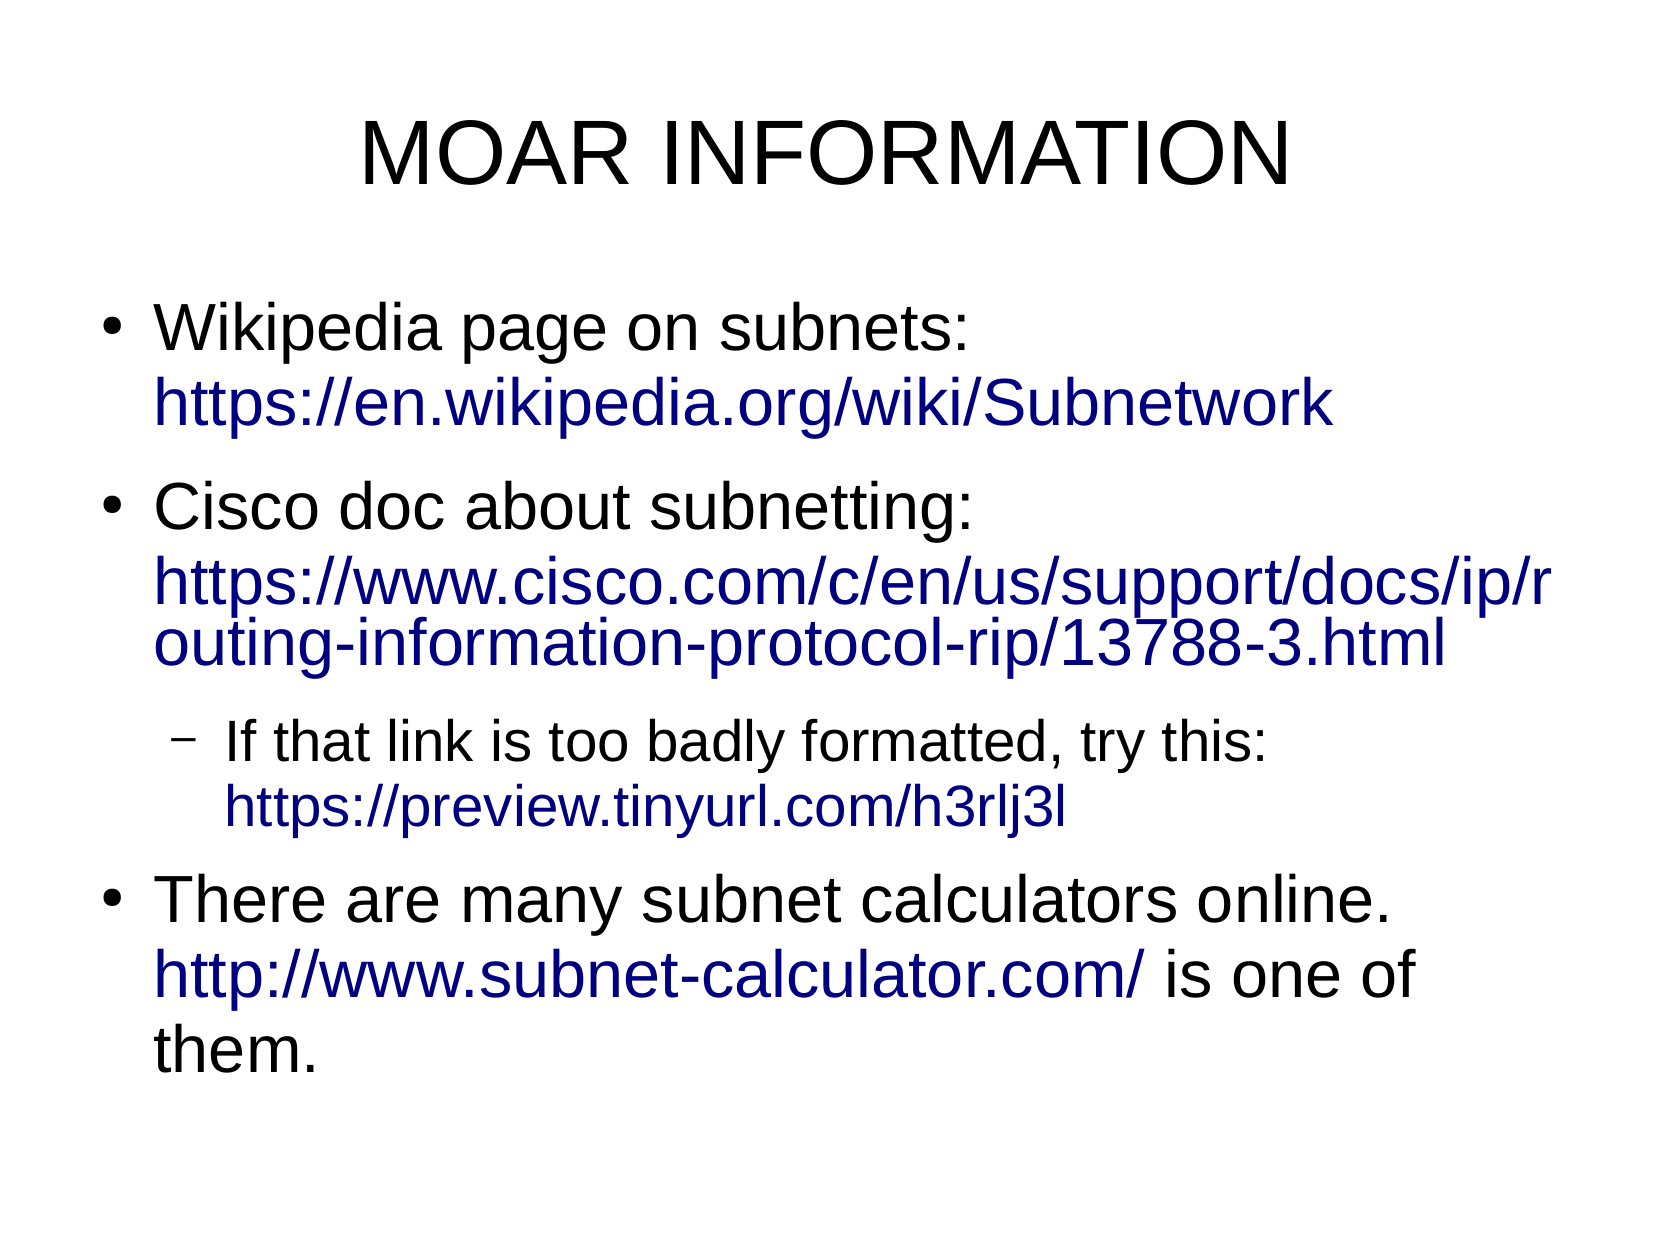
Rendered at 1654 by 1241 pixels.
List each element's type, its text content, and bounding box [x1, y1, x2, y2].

list Wikipedia page on subnets: https://en.wikipedia.org/wiki/Subnetwork Cisco doc about subnetting: https://www.cisco.com/c/en/us/support/docs/ip/routing-information-protocol-rip/13788-3.html If that link is too badly formatted, try this: https://preview.tinyurl.com/h3rlj3l There are many subnet calculators online. http://www.subnet-calculator.com/ is one of them. [82, 290, 1571, 1109]
title MOAR INFORMATION [82, 49, 1571, 257]
